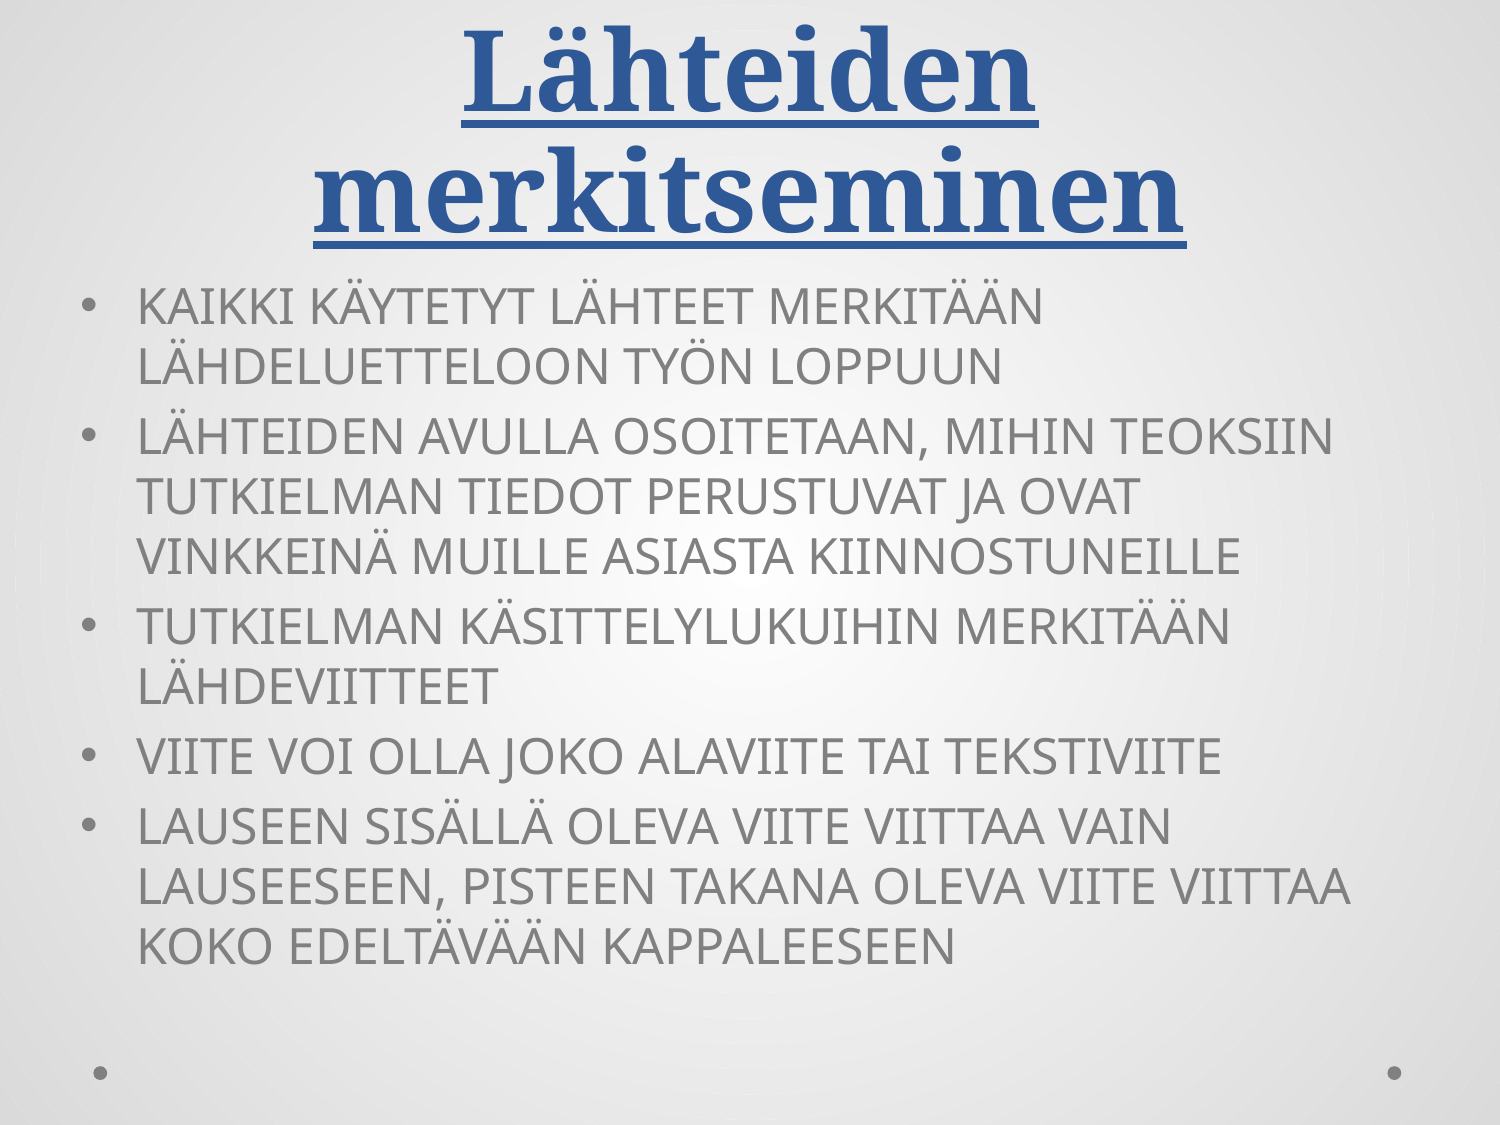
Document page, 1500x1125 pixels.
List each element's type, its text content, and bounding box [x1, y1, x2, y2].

title Lähteiden merkitseminen [75, 0, 1425, 263]
list KAIKKI KÄYTETYT LÄHTEET MERKITÄÄN LÄHDELUETTELOON TYÖN LOPPUUN LÄHTEIDEN AVULLA OSOITETAAN, MIHIN TEOKSIIN TUTKIELMAN TIEDOT PERUSTUVAT JA OVAT VINKKEINÄ MUILLE ASIASTA KIINNOSTUNEILLE TUTKIELMAN KÄSITTELYLUKUIHIN MERKITÄÄN LÄHDEVIITTEET VIITE VOI OLLA JOKO ALAVIITE TAI TEKSTIVIITE LAUSEEN SISÄLLÄ OLEVA VIITE VIITTAA VAIN LAUSEESEEN, PISTEEN TAKANA OLEVA VIITE VIITTAA KOKO EDELTÄVÄÄN KAPPALEESEEN [64, 267, 1415, 1010]
